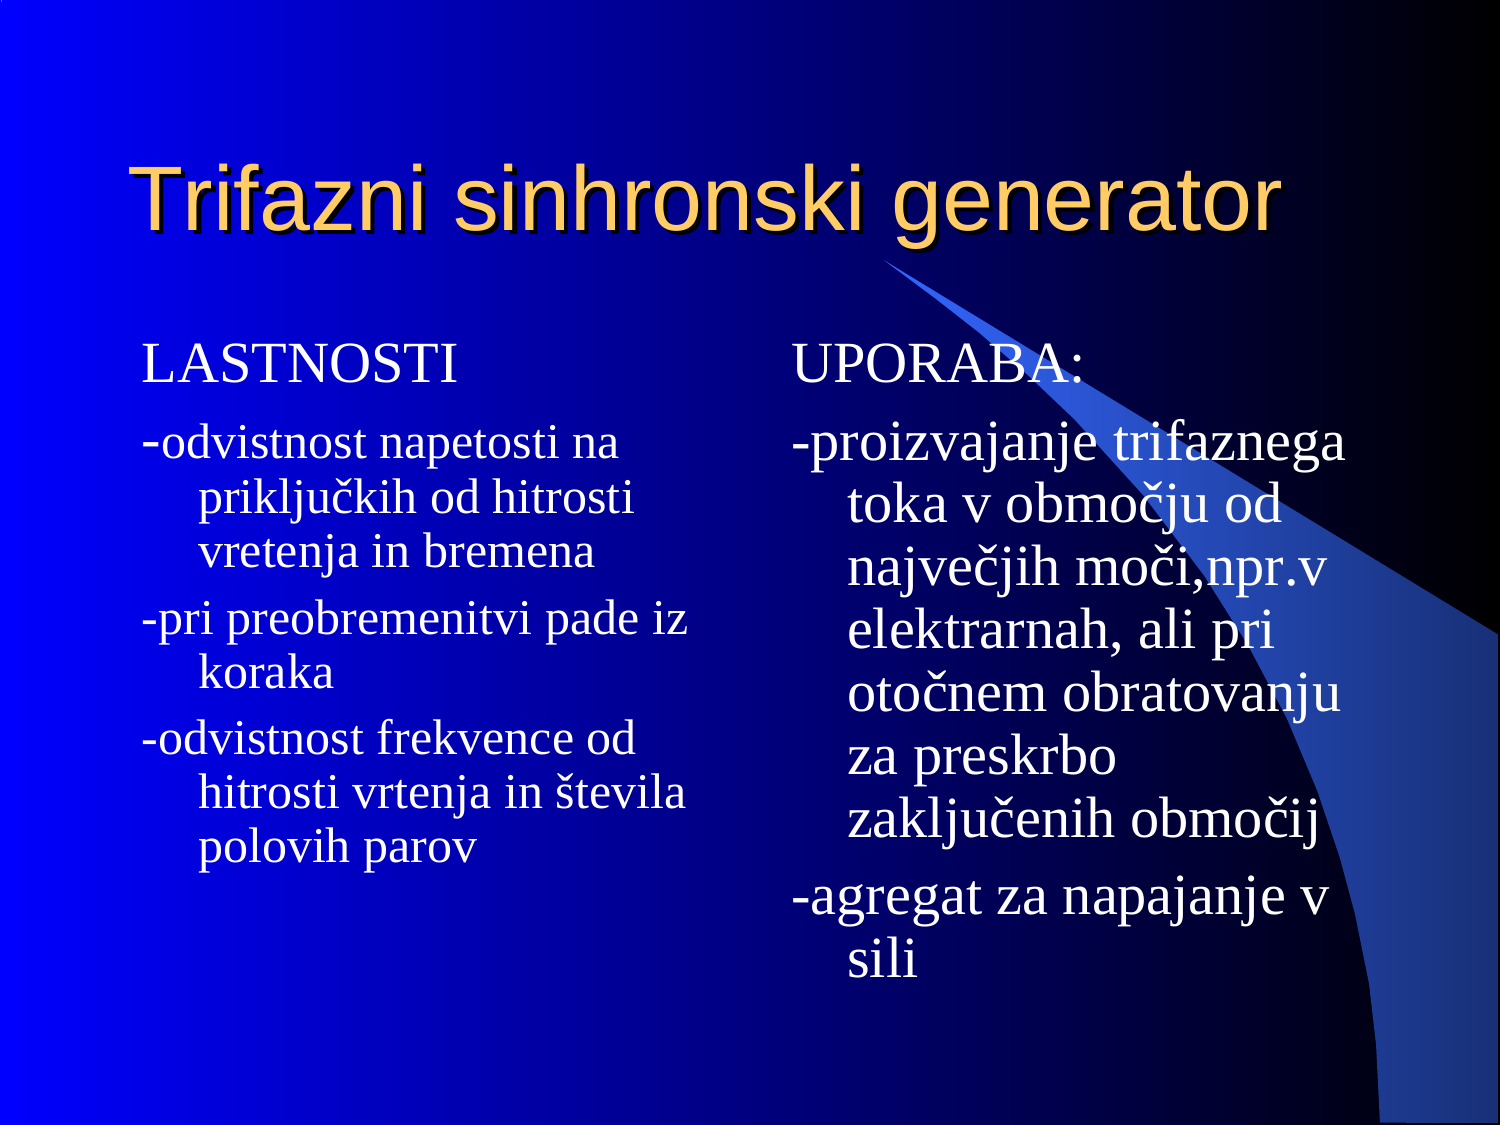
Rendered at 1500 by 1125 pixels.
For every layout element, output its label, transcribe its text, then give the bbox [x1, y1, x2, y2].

list UPORABA: -proizvajanje trifaznega toka v območju od največjih moči,npr.v elektrarnah, ali pri otočnem obratovanju za preskrbo zaključenih območij -agregat za napajanje v sili [761, 324, 1387, 1001]
list LASTNOSTI -odvistnost napetosti na priključkih od hitrosti vretenja in bremena -pri preobremenitvi pade iz koraka -odvistnost frekvence od hitrosti vrtenja in števila polovih parov [111, 324, 738, 1001]
title Trifazni sinhronski generator [111, 99, 1438, 288]
